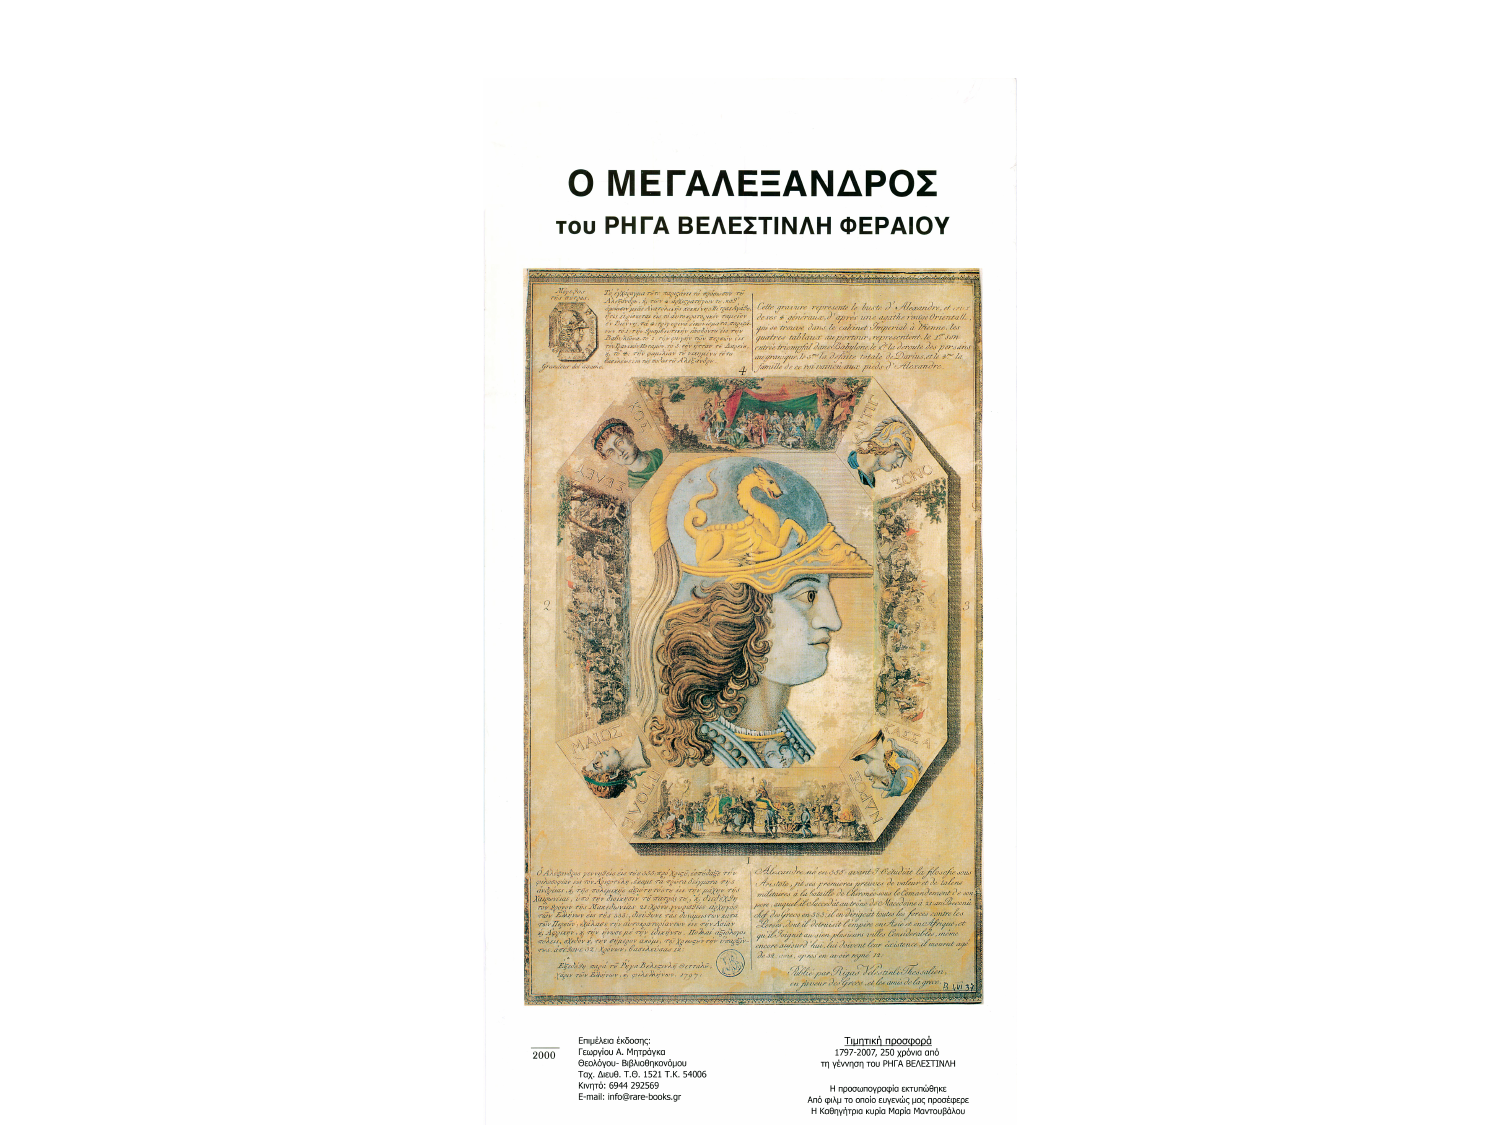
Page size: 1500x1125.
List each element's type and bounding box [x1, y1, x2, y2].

picture [483, 78, 1017, 1125]
